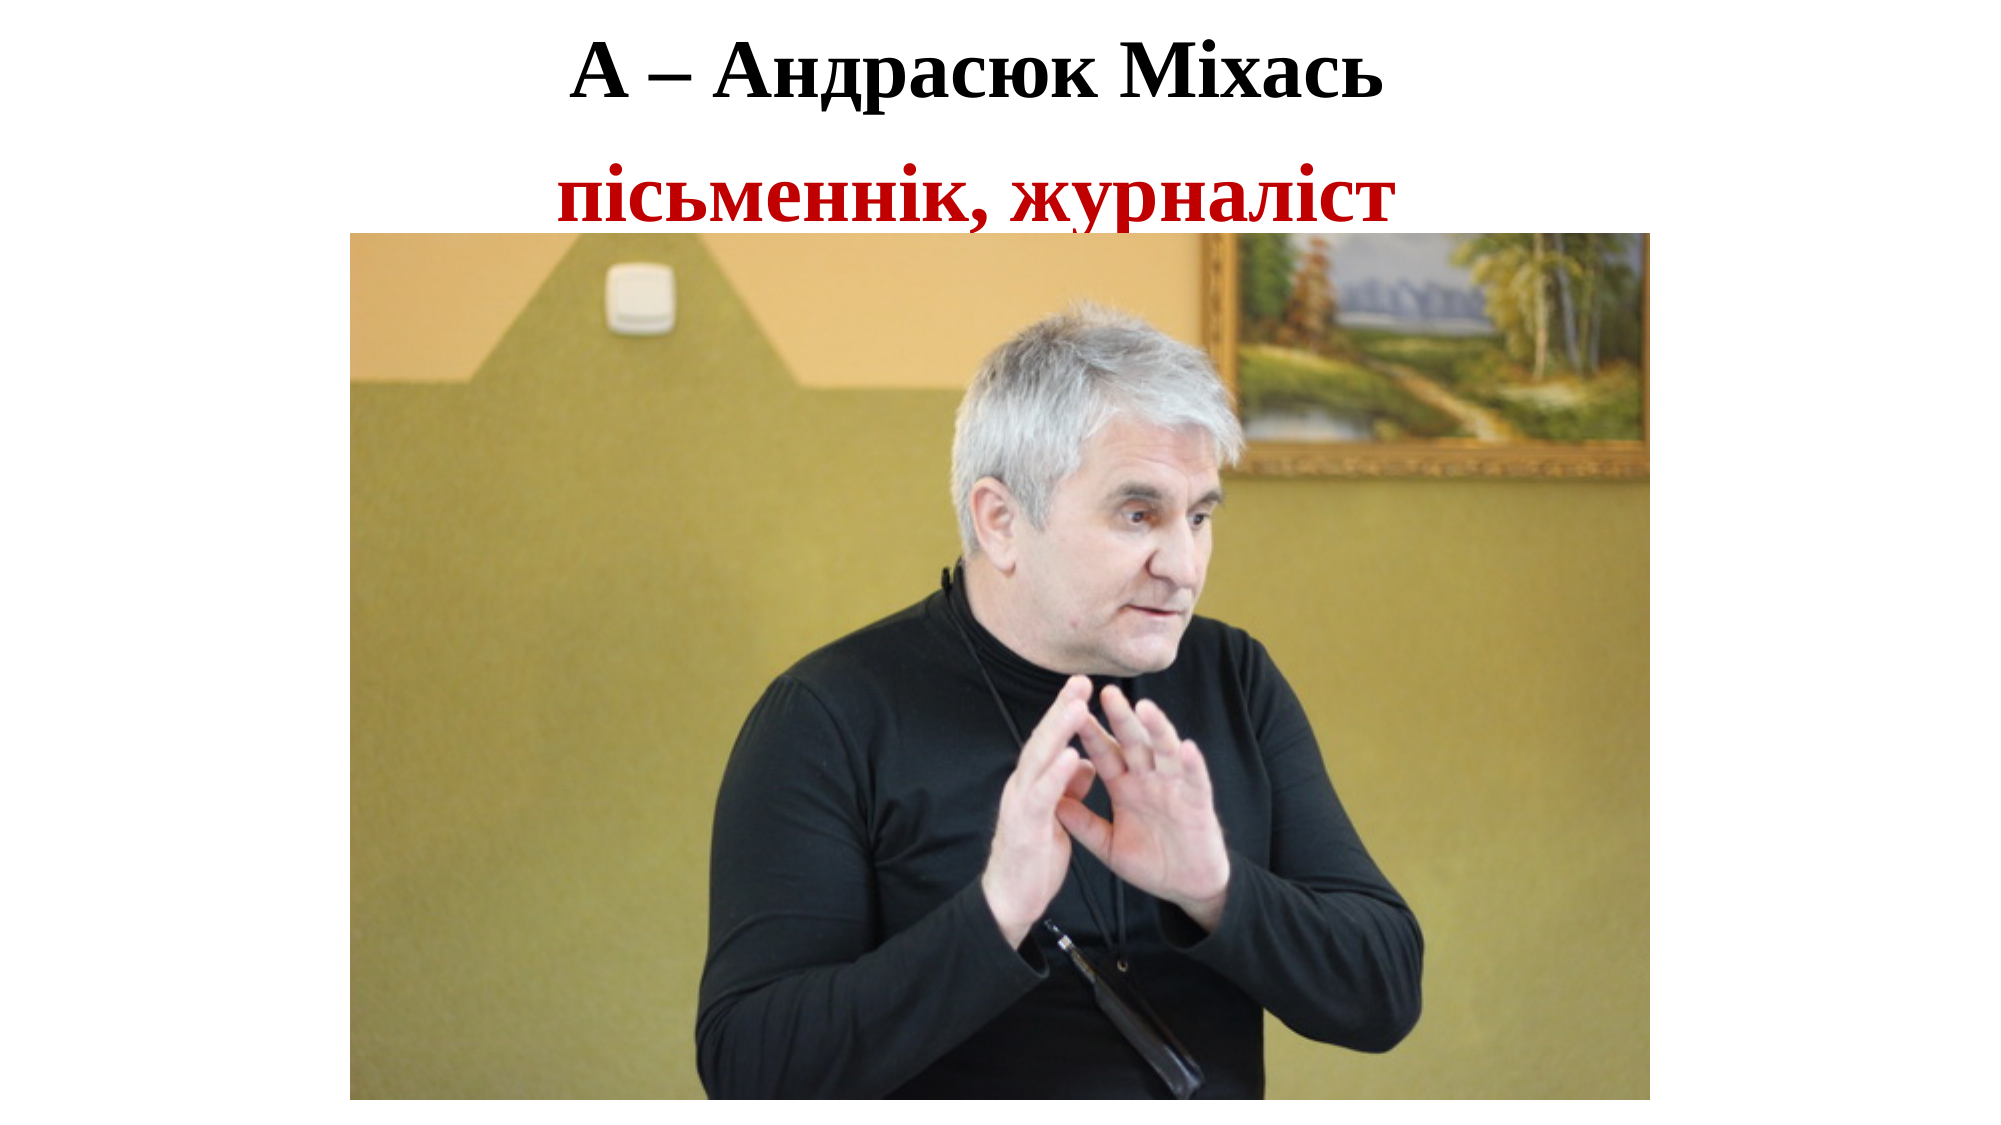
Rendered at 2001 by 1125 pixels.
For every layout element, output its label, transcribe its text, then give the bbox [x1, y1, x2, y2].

text_box А – Андрасюк Міхась пісьменнік, журналіст п [542, 0, 1413, 233]
picture [350, 233, 1650, 1100]
